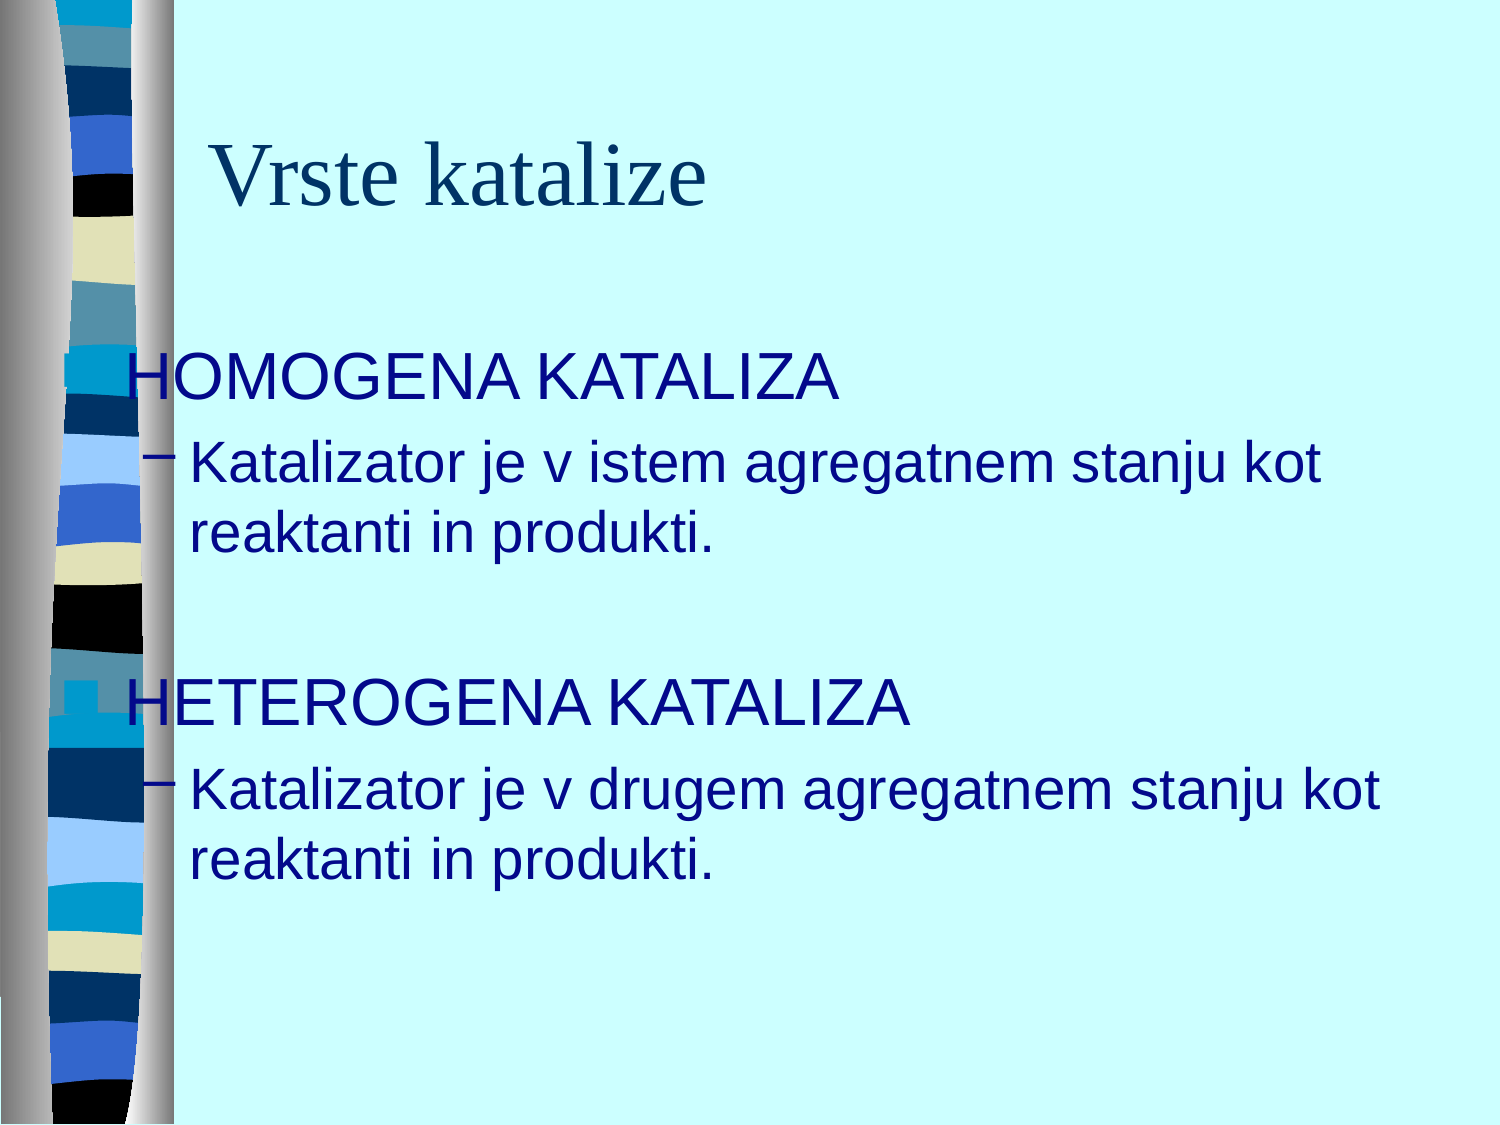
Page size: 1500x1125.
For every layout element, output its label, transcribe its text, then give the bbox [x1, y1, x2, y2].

title Vrste katalize [192, 75, 1468, 263]
list HOMOGENA KATALIZA Katalizator je v istem agregatnem stanju kot reaktanti in produkti. HETEROGENA KATALIZA Katalizator je v drugem agregatnem stanju kot reaktanti in produkti. [53, 324, 1468, 1000]
